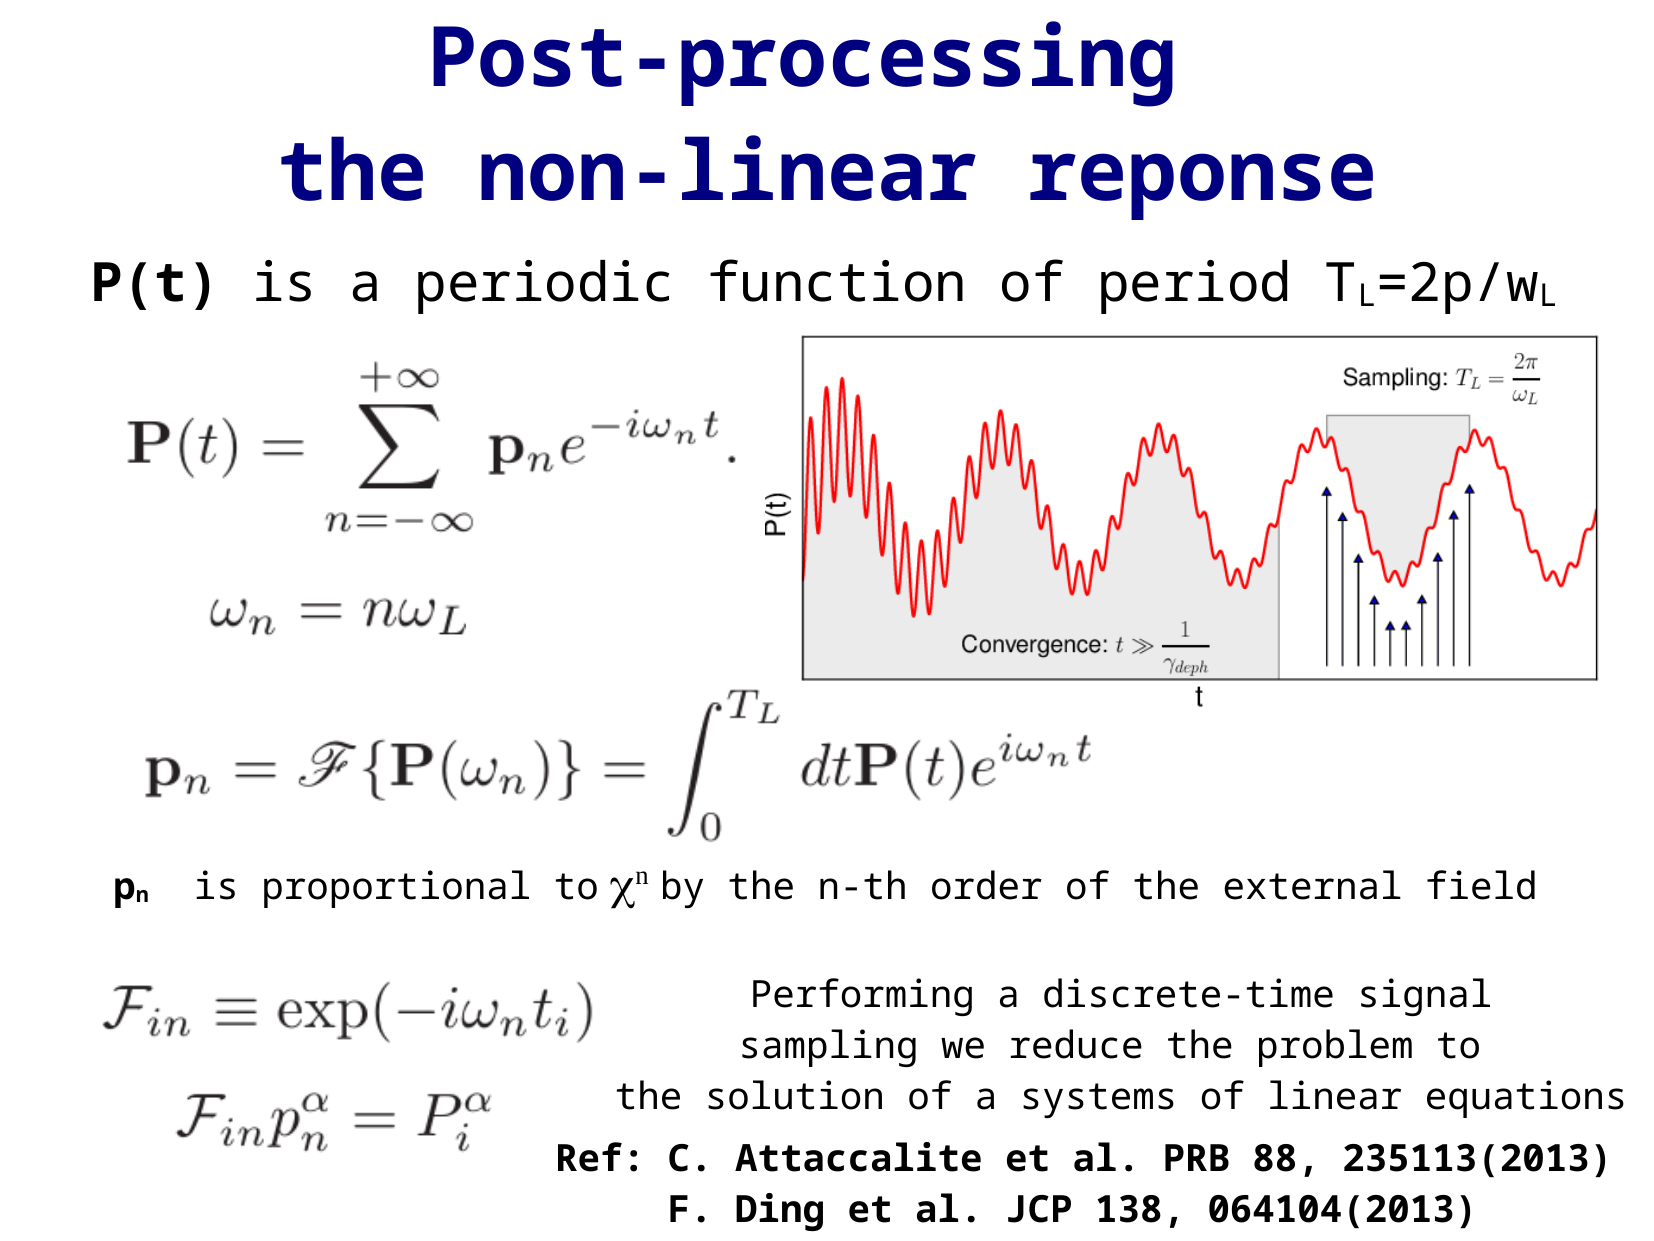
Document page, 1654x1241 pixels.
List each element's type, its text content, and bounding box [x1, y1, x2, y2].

picture [93, 974, 600, 1050]
picture [120, 315, 1621, 851]
text_box Ref: C. Attaccalite et al. PRB 88, 235113(2013) F. Ding et al. JCP 138, 064104(2013) [555, 1139, 1654, 1227]
title Post-processing the non-linear reponse [15, 4, 1641, 218]
text_box P(t) is a periodic function of period TL=2p/wL [75, 236, 1617, 345]
text_box pn is proportional to cn by the n-th order of the external field [98, 851, 1576, 946]
text_box Performing a discrete-time signal sampling we reduce the problem to the solution of a systems of linear equations [600, 960, 1643, 1126]
picture [85, 345, 751, 571]
picture [208, 590, 466, 646]
picture [150, 1055, 497, 1171]
